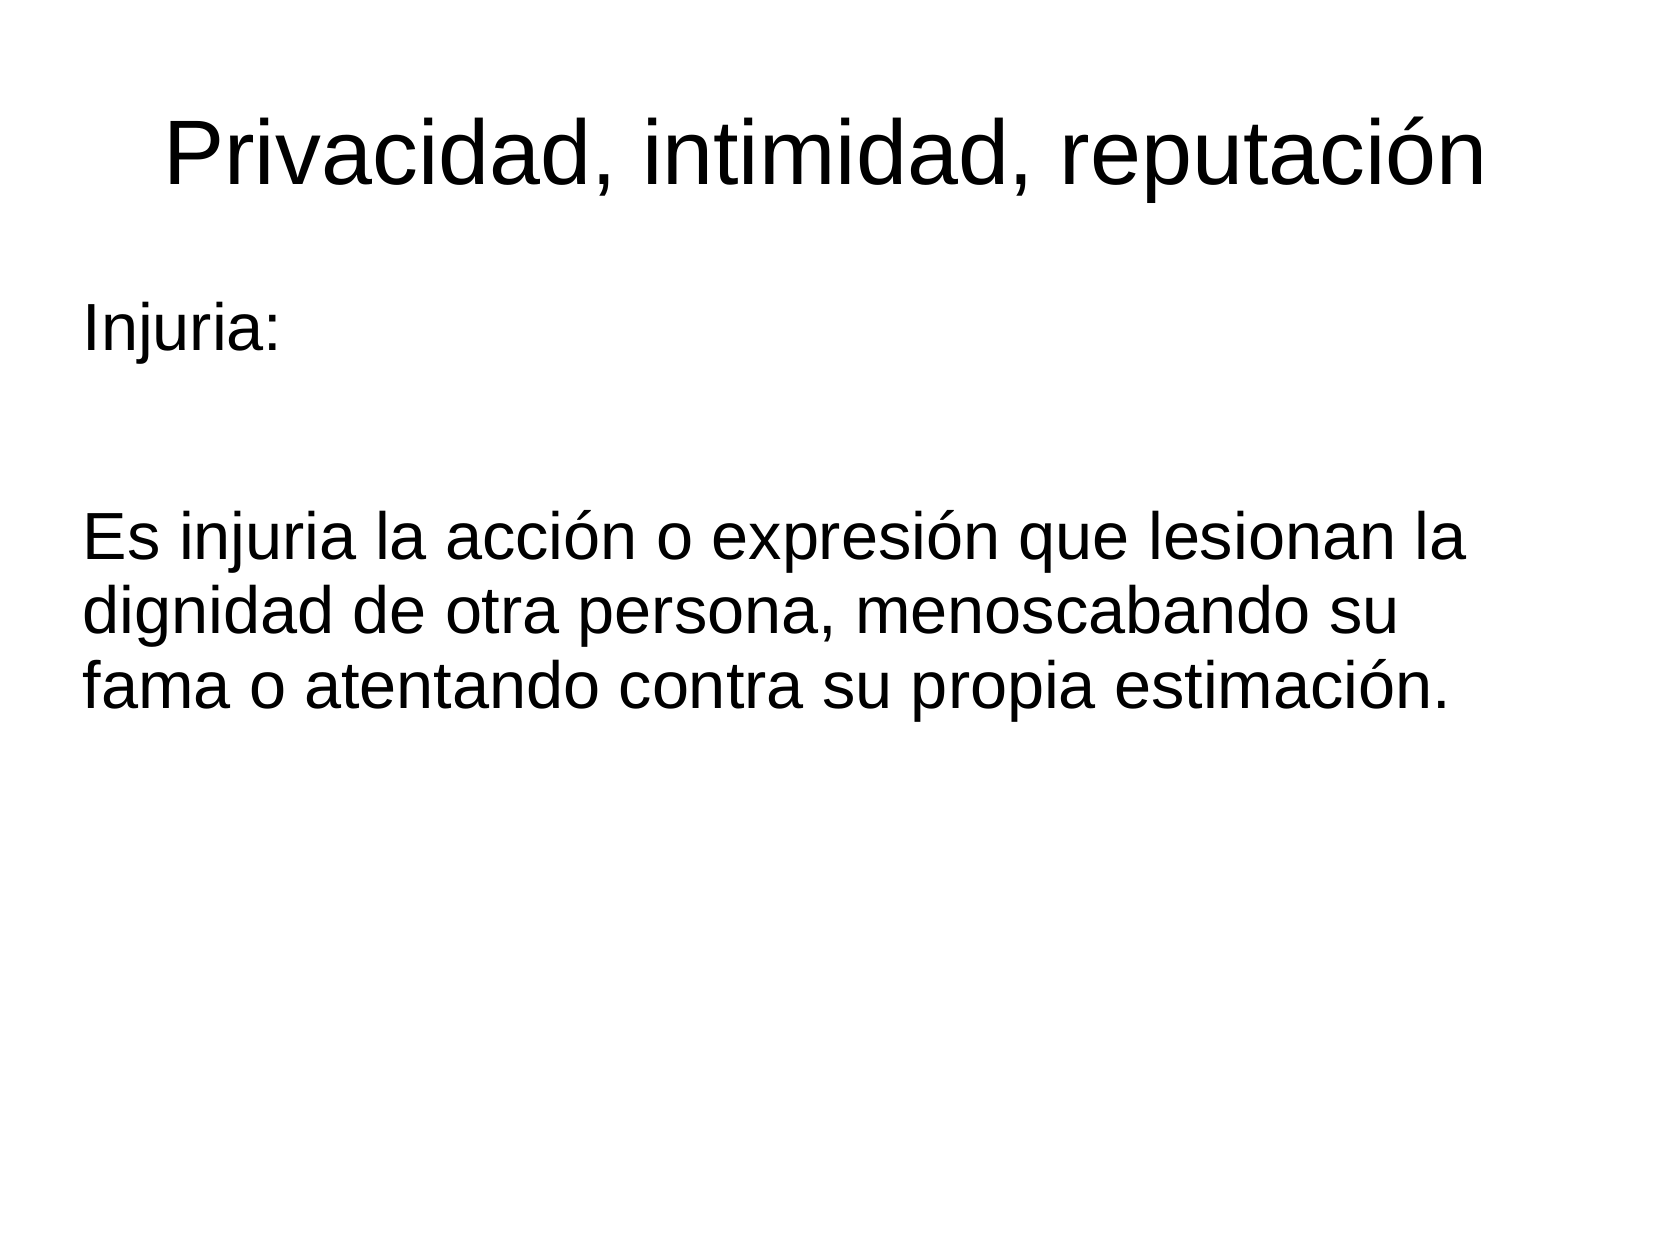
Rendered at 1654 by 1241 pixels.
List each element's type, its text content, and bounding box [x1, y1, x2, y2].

title Privacidad, intimidad, reputación [82, 49, 1571, 257]
list Injuria: Es injuria la acción o expresión que lesionan la dignidad de otra persona, menoscabando su fama o atentando contra su propia estimación. [82, 290, 1538, 1010]
